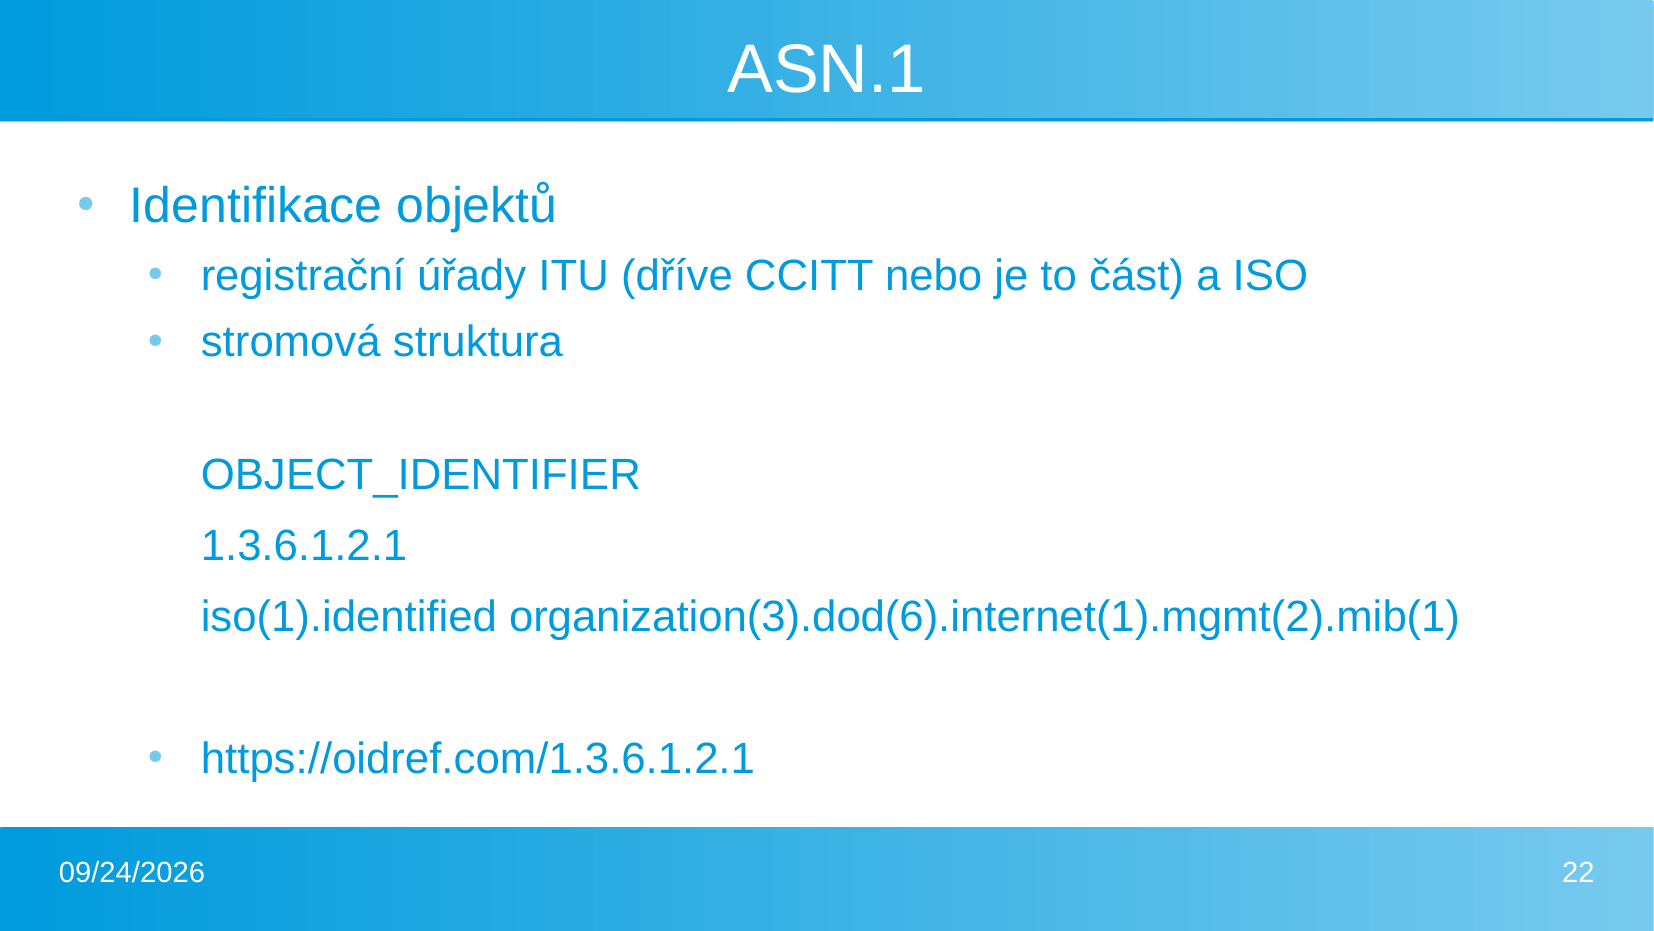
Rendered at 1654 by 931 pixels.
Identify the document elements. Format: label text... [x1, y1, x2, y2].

list Identifikace objektů registrační úřady ITU (dříve CCITT nebo je to část) a ISO stromová struktura OBJECT_IDENTIFIER 1.3.6.1.2.1 iso(1).identified organization(3).dod(6).internet(1).mgmt(2).mib(1) https://oidref.com/1.3.6.1.2.1 [59, 177, 1595, 768]
title ASN.1 [59, 29, 1595, 108]
